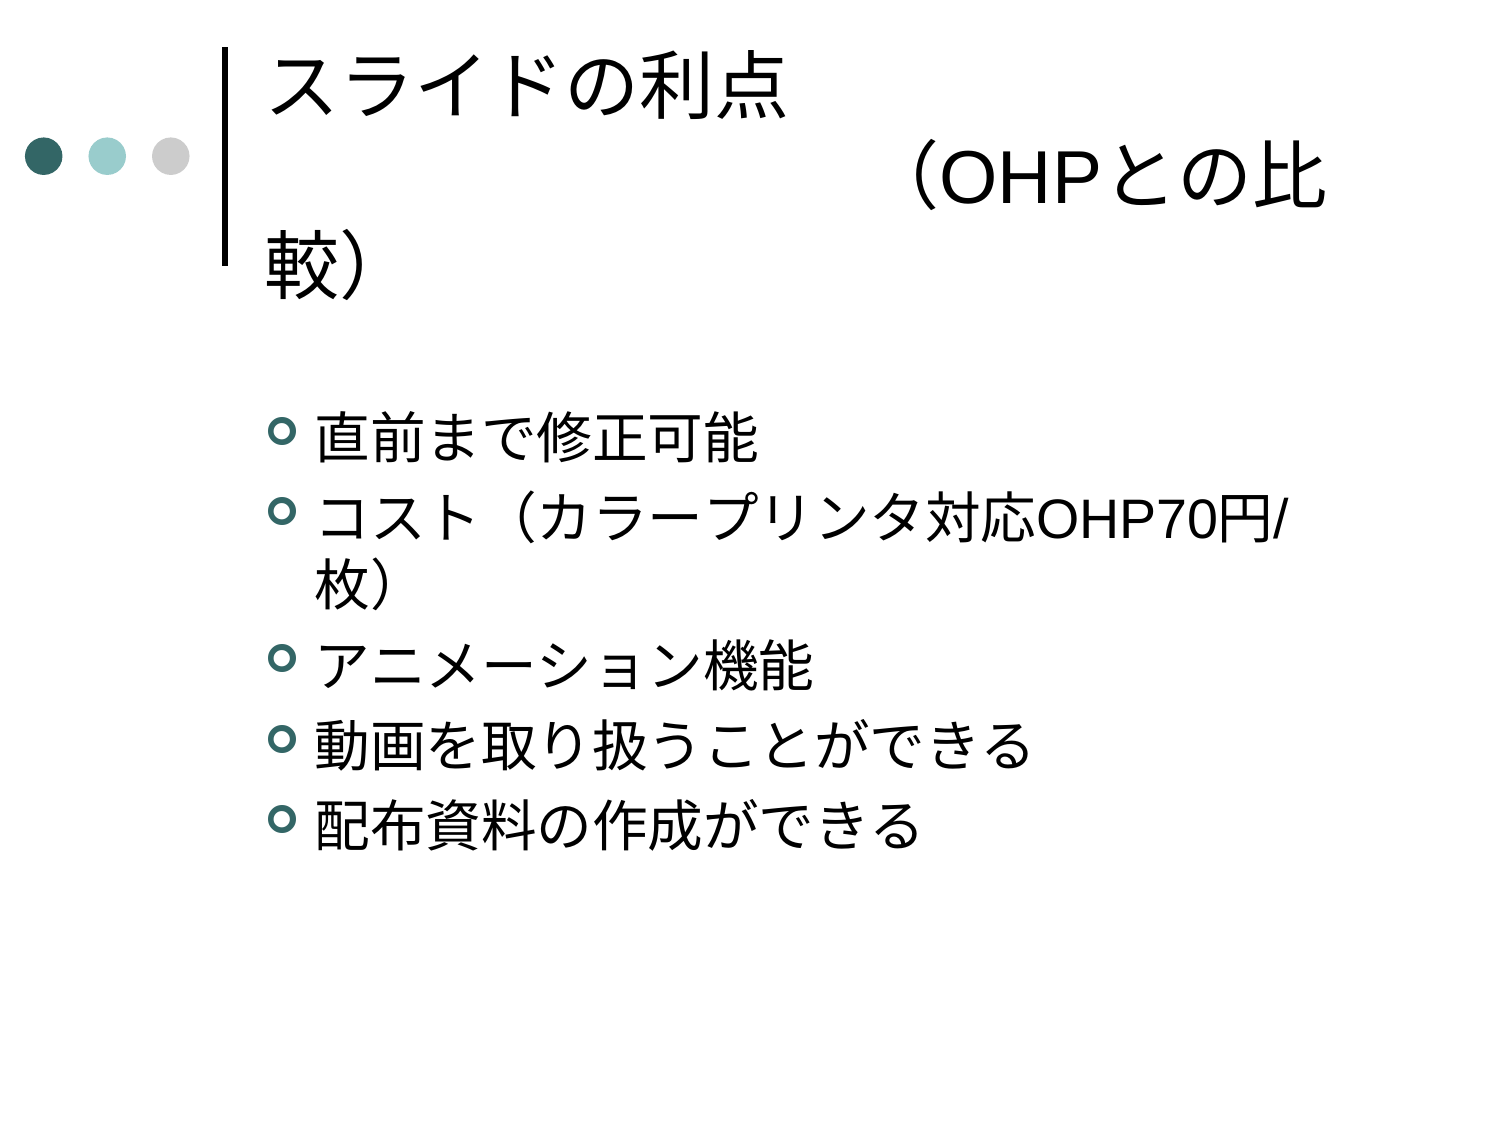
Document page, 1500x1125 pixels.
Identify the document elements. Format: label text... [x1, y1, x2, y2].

list 直前まで修正可能 コスト（カラープリンタ対応OHP70円/枚） アニメーション機能 動画を取り扱うことができる 配布資料の作成ができる [249, 395, 1401, 870]
title スライドの利点 （OHPとの比較） [249, 31, 1412, 282]
